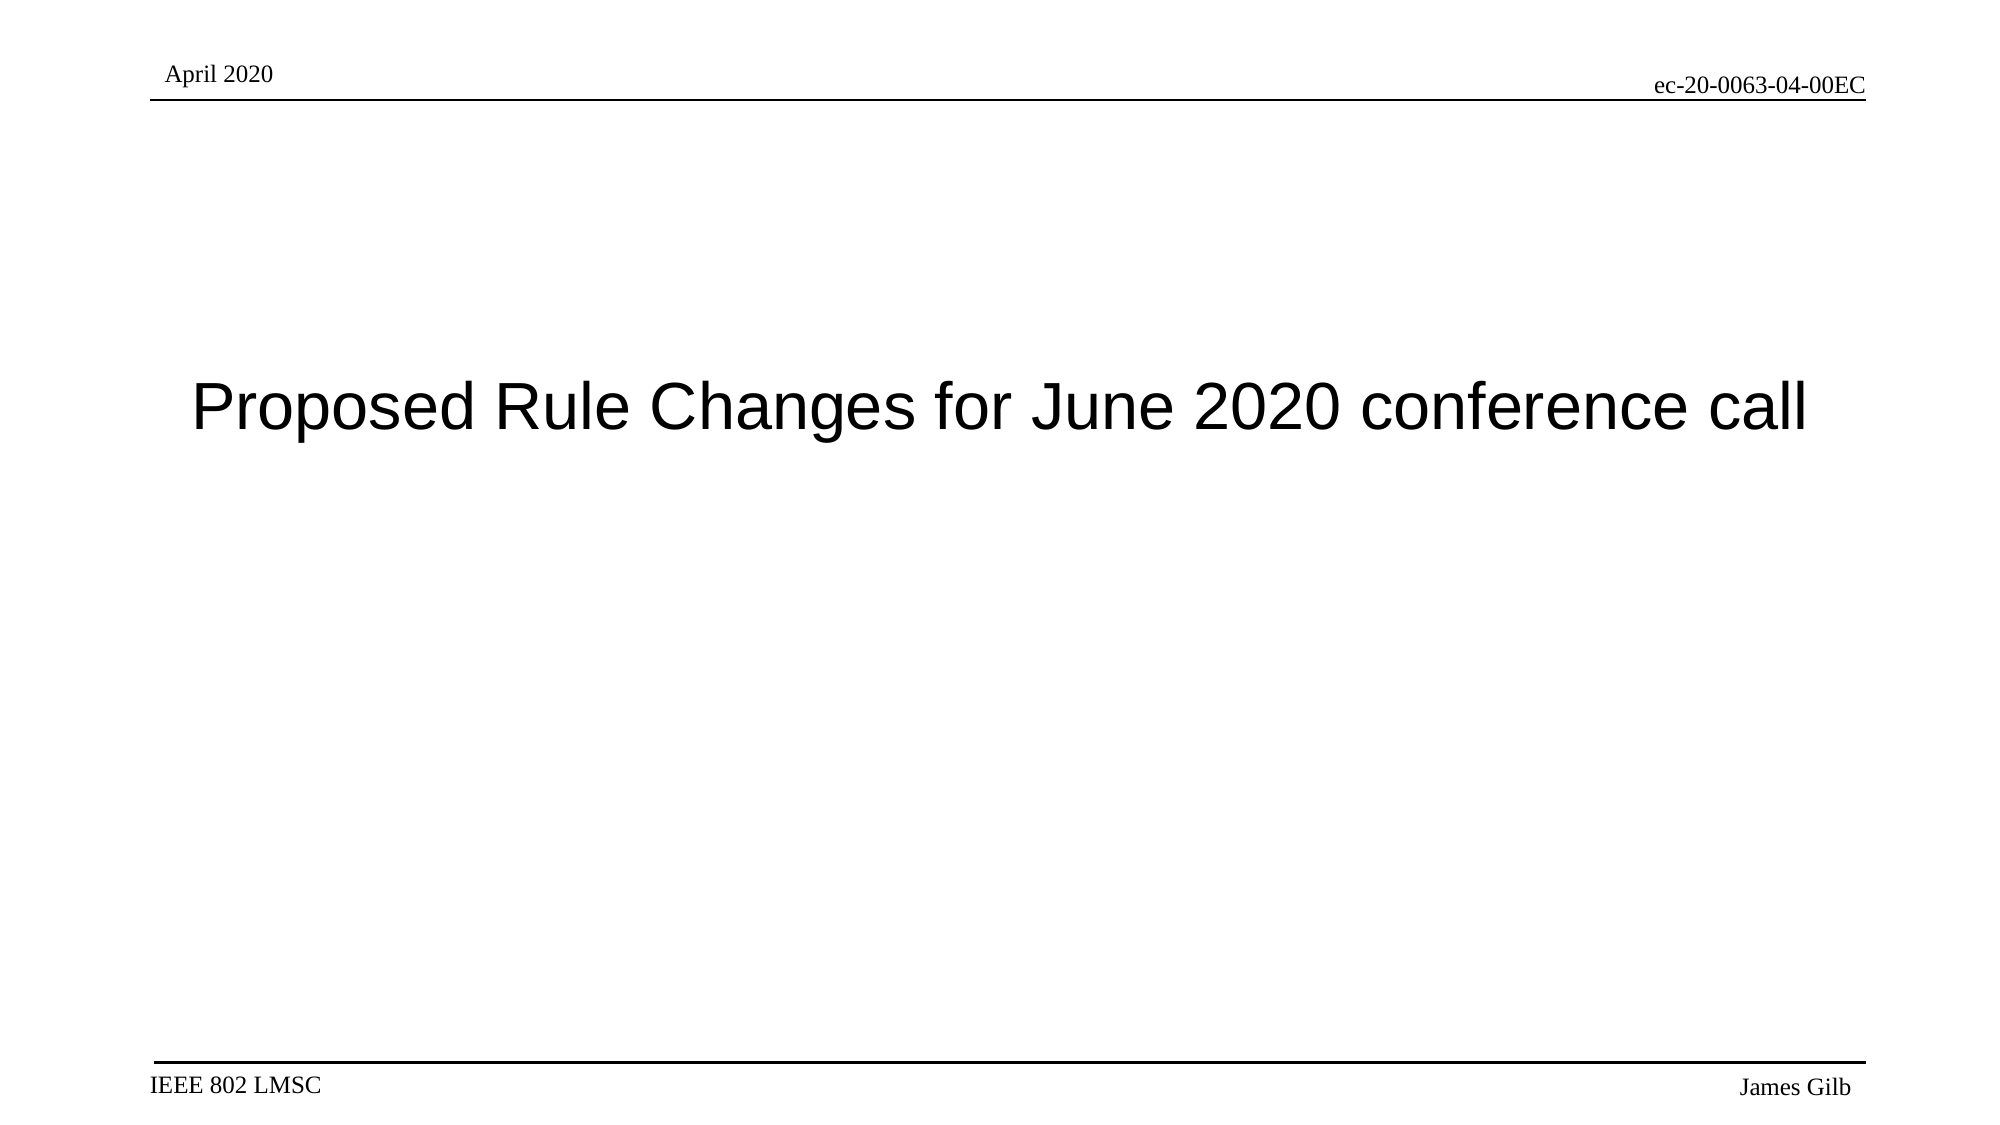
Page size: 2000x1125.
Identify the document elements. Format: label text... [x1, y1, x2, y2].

subtitle Proposed Rule Changes for June 2020 conference call [125, 112, 1876, 693]
